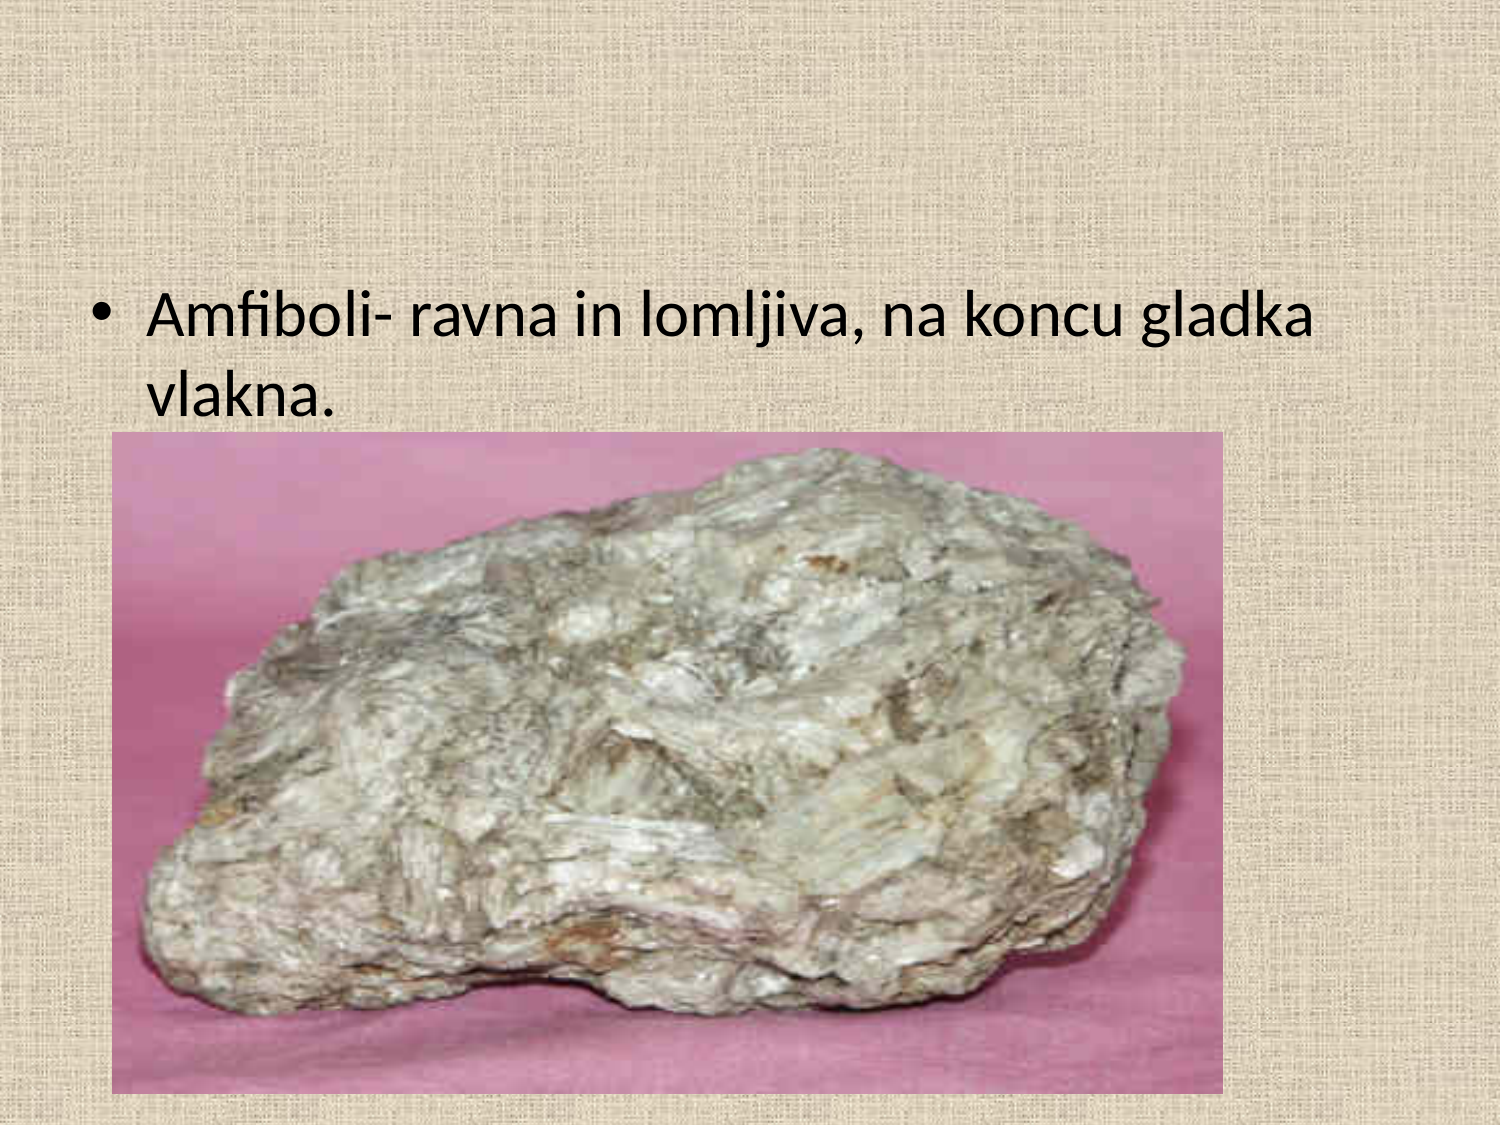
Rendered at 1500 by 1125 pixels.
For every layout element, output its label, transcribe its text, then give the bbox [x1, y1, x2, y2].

list Amfiboli- ravna in lomljiva, na koncu gladka vlakna. [75, 262, 1425, 1005]
picture [0, 0, 1500, 1125]
